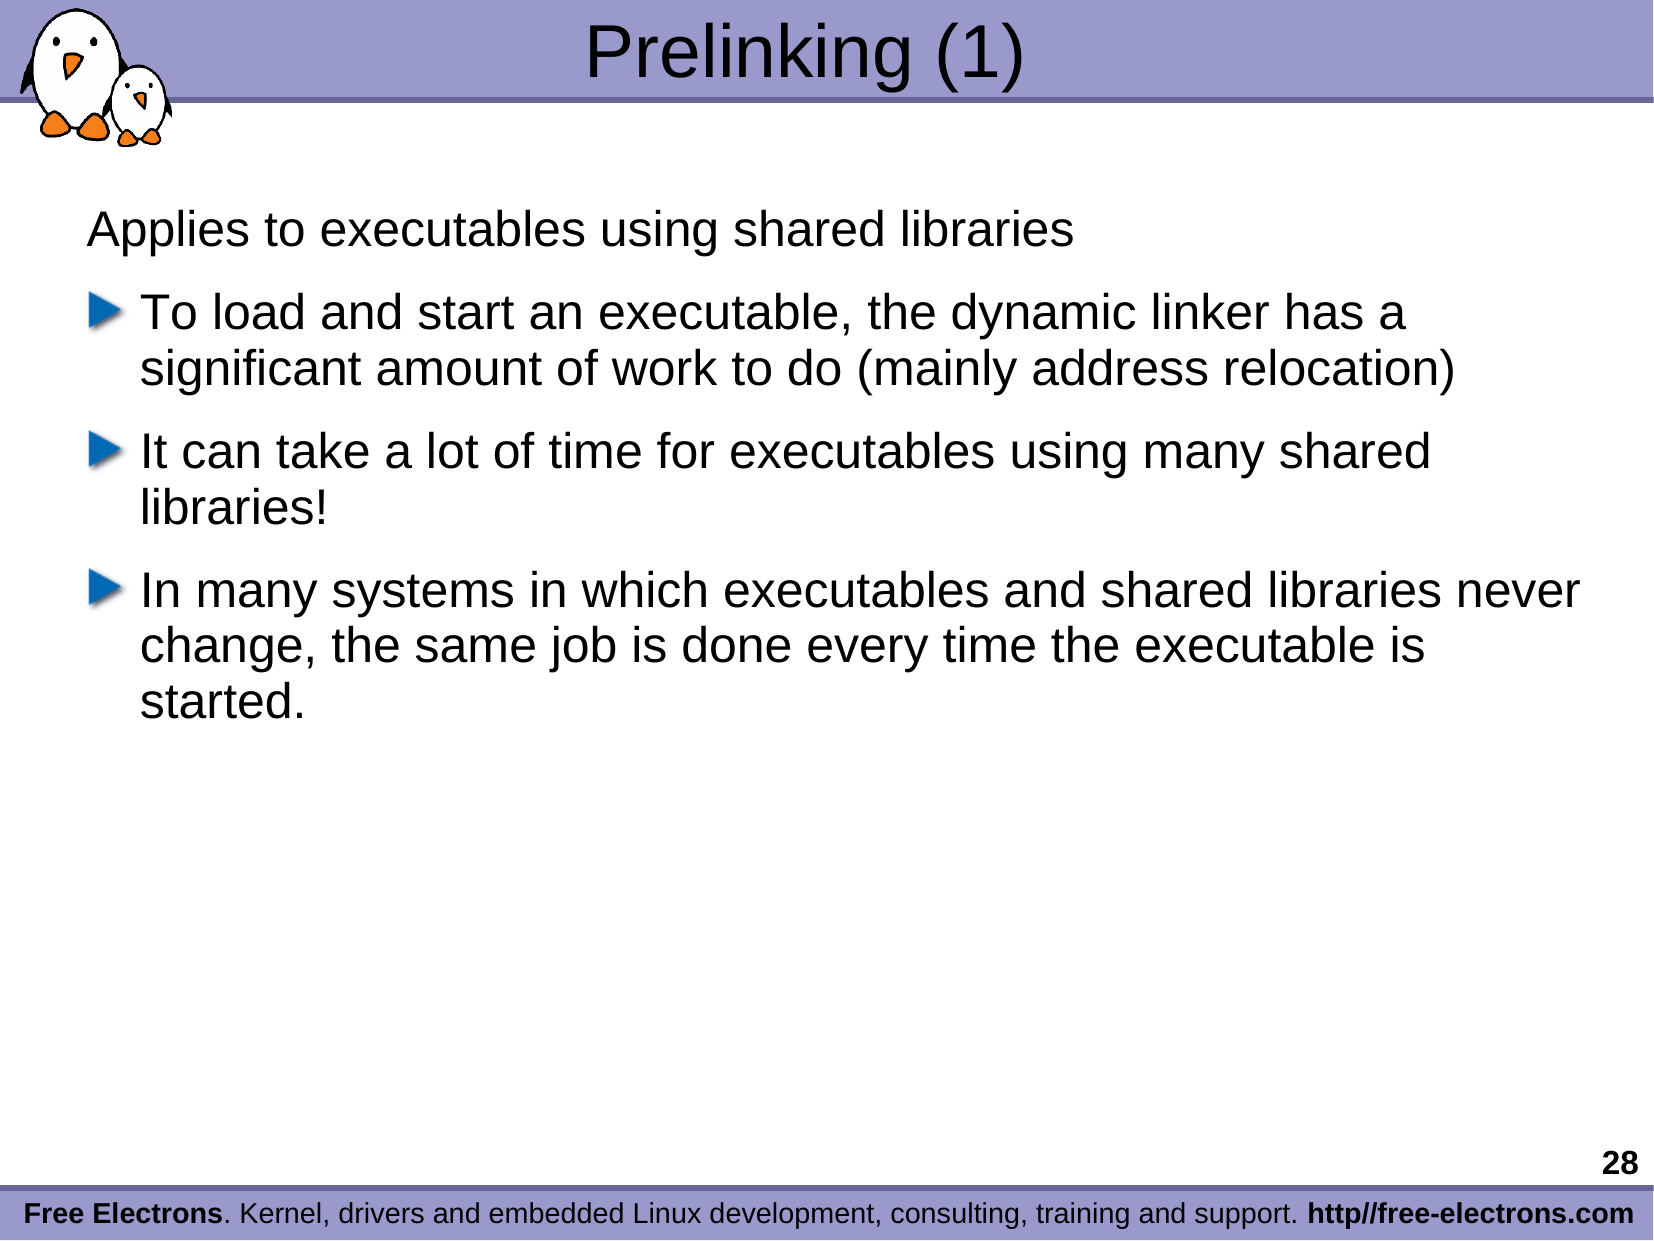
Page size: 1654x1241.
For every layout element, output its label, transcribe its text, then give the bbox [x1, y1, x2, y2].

picture [20, 8, 172, 147]
title Prelinking (1) [60, 0, 1551, 103]
list Applies to executables using shared libraries To load and start an executable, the dynamic linker has a significant amount of work to do (mainly address relocation) It can take a lot of time for executables using many shared libraries! In many systems in which executables and shared libraries never change, the same job is done every time the executable is started. [68, 201, 1592, 1118]
